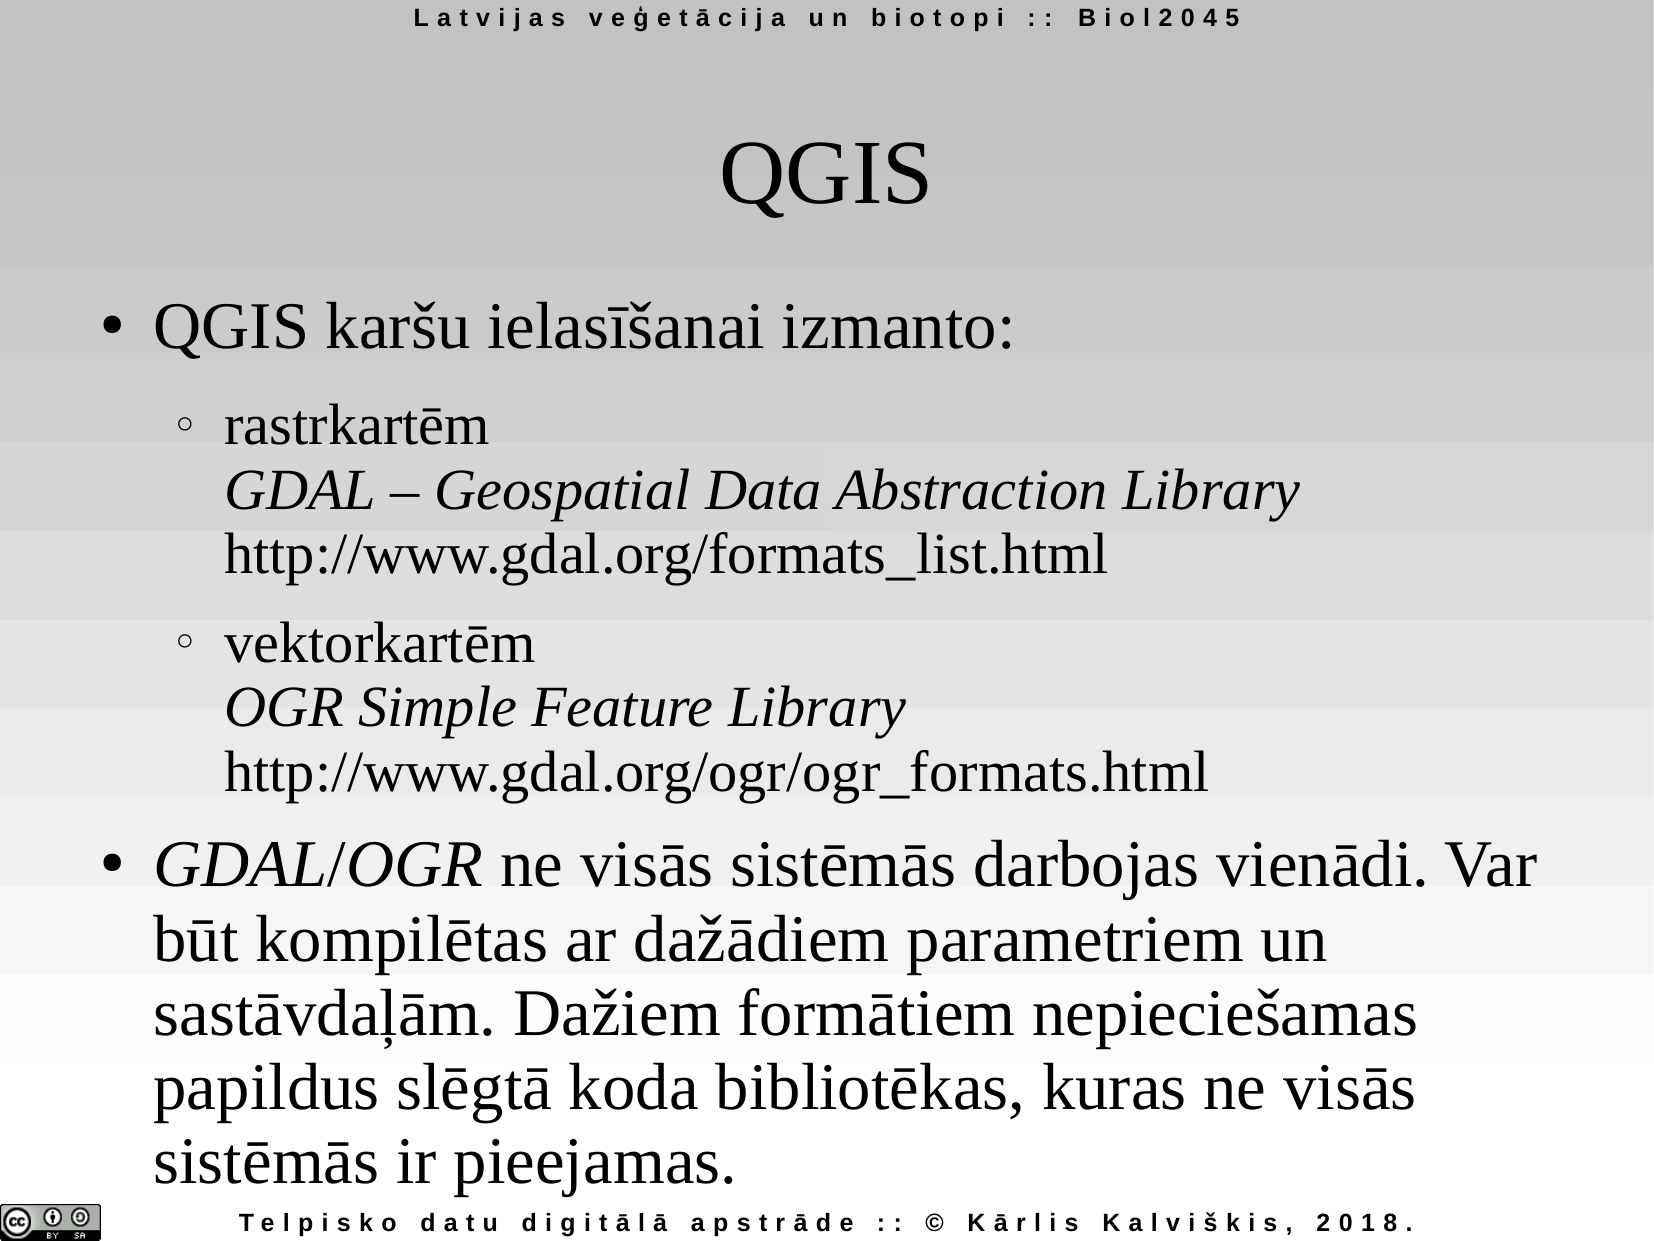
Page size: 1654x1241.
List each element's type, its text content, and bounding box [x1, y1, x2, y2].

list QGIS karšu ielasīšanai izmanto: rastrkartēm GDAL – Geospatial Data Abstraction Library http://www.gdal.org/formats_list.html vektorkartēm OGR Simple Feature Library http://www.gdal.org/ogr/ogr_formats.html GDAL/OGR ne visās sistēmās darbojas vienādi. Var būt kompilētas ar dažādiem parametriem un sastāvdaļām. Dažiem formātiem nepieciešamas papildus slēgtā koda bibliotēkas, kuras ne visās sistēmās ir pieejamas. [82, 289, 1571, 1098]
picture [0, 0, 1654, 1241]
title QGIS [29, 56, 1625, 289]
